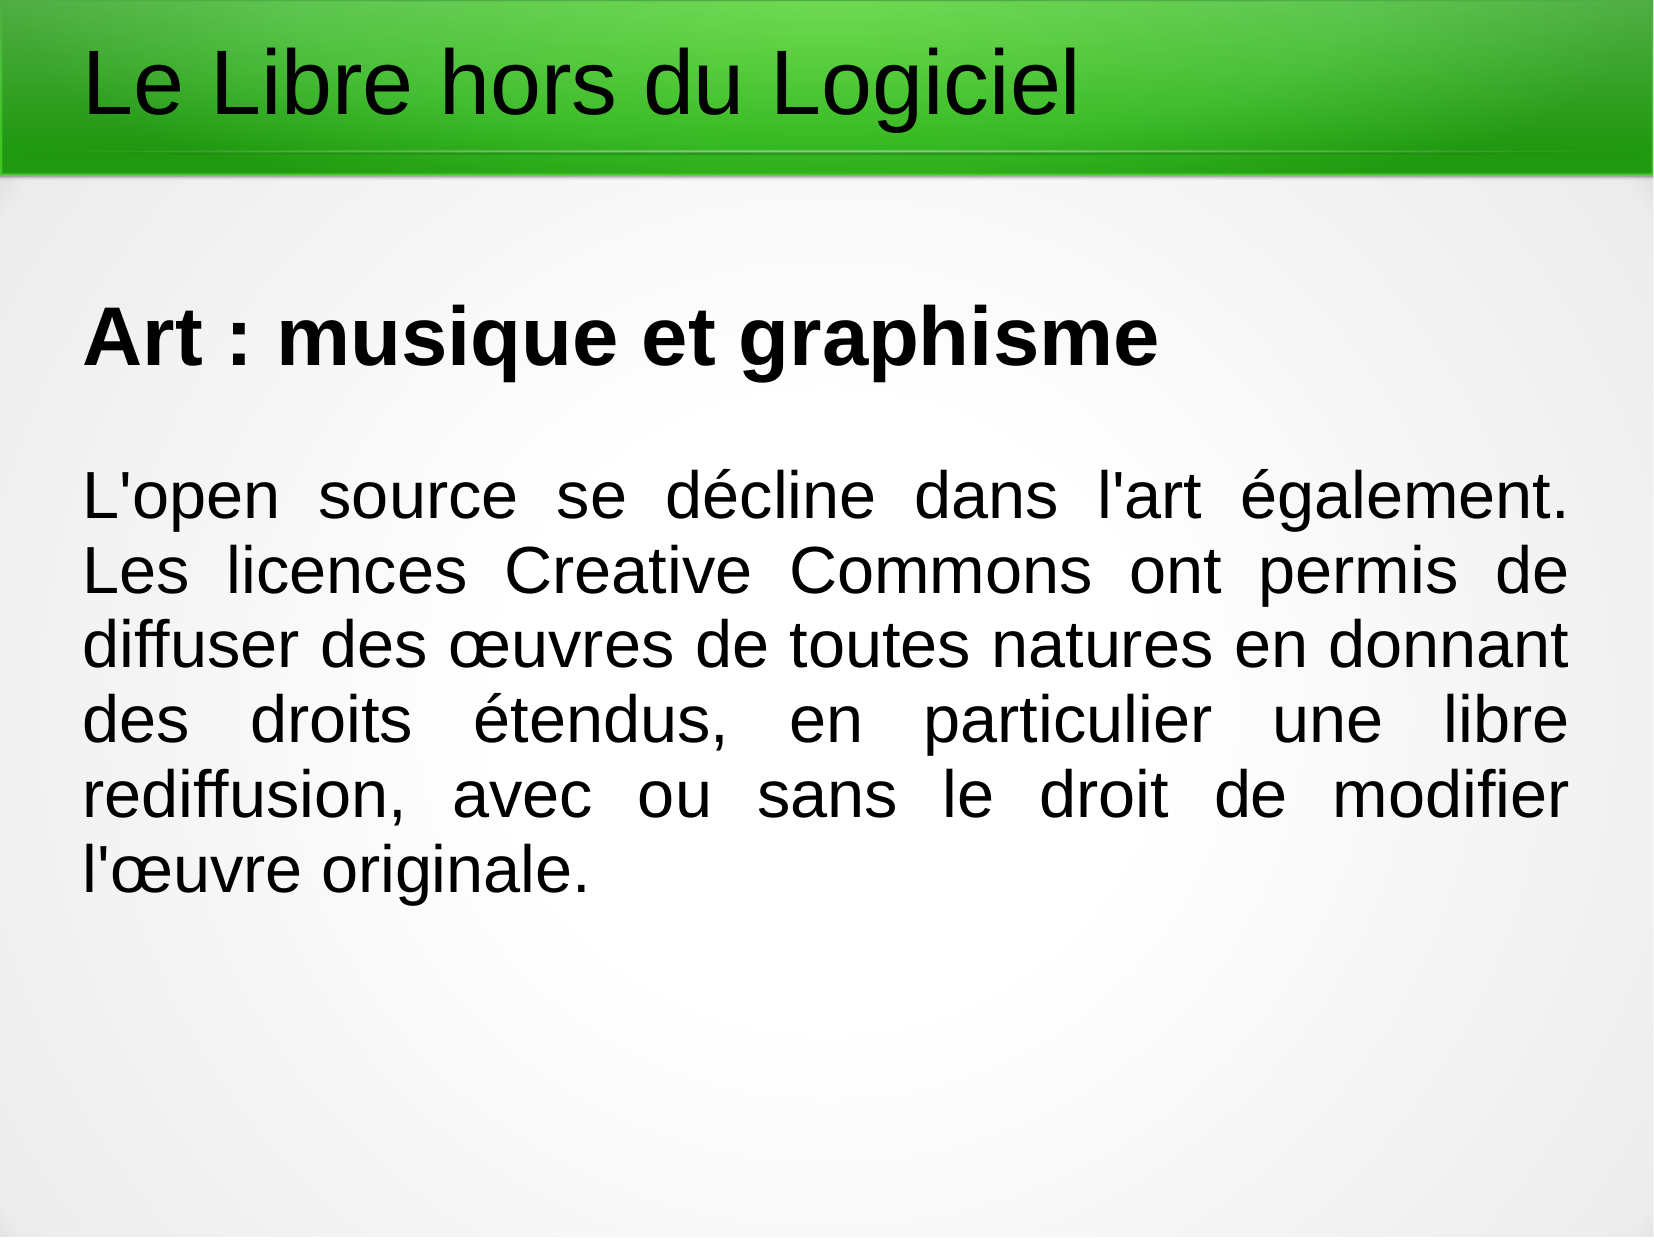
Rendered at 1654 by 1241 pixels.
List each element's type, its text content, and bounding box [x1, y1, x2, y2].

picture [0, 0, 1654, 1237]
subtitle Art : musique et graphisme L'open source se décline dans l'art également. Les licences Creative Commons ont permis de diffuser des œuvres de toutes natures en donnant des droits étendus, en particulier une libre rediffusion, avec ou sans le droit de modifier l'œuvre originale. [82, 290, 1571, 1010]
title Le Libre hors du Logiciel [82, 11, 1571, 154]
